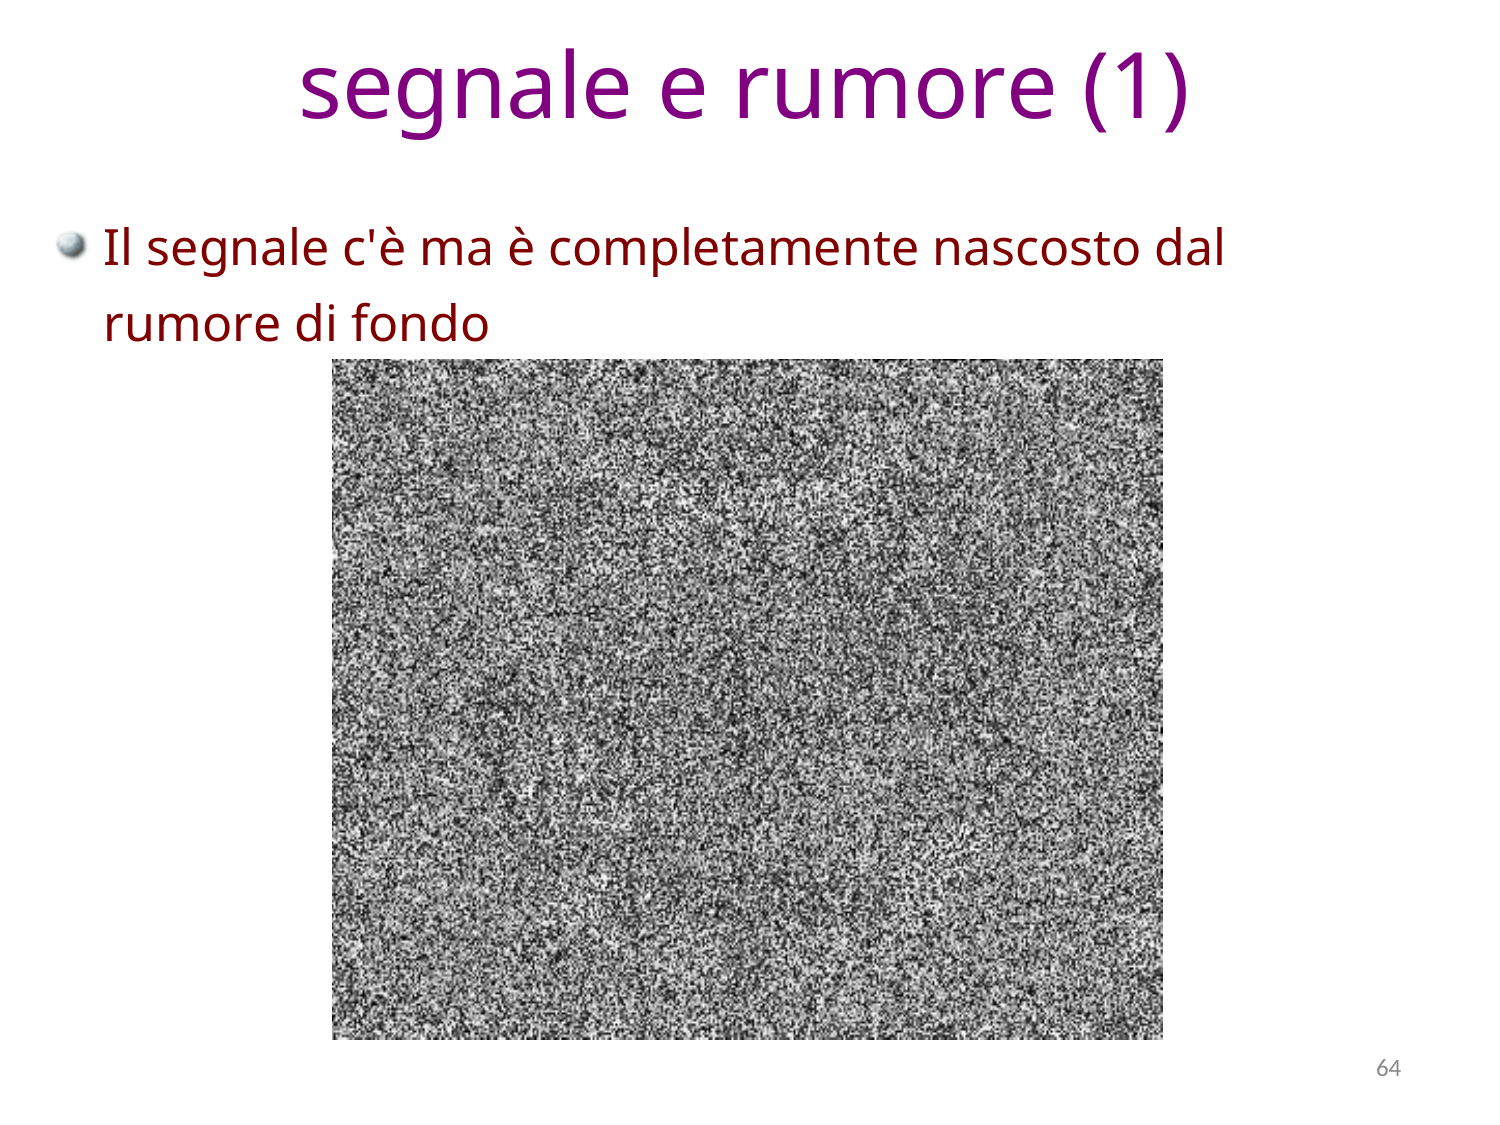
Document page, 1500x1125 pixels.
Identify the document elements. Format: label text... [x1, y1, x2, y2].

picture [332, 359, 1163, 1040]
text_box <numero> [1074, 1042, 1417, 1095]
list Il segnale c'è ma è completamente nascosto dal rumore di fondo [49, 199, 1316, 588]
title segnale e rumore (1) [34, 25, 1454, 151]
